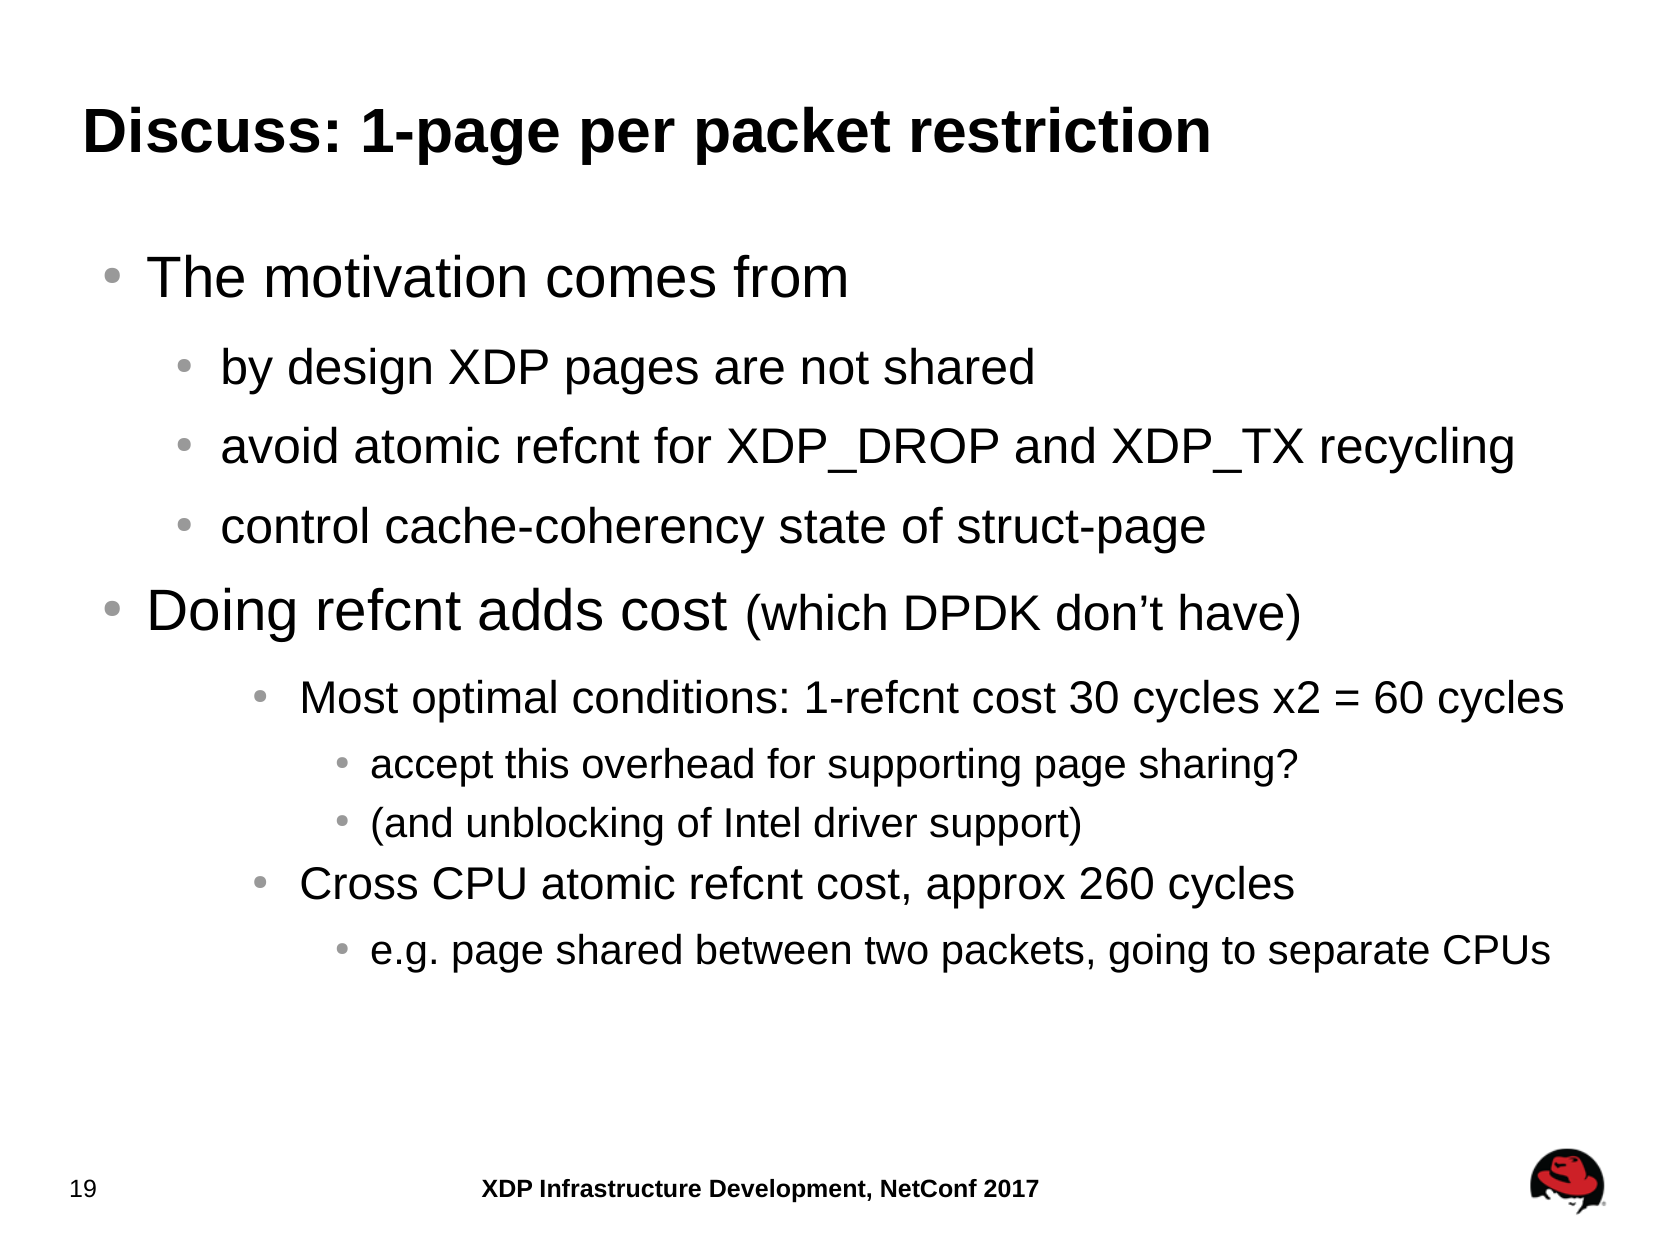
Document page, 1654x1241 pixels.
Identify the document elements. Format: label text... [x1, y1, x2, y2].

title Discuss: 1-page per packet restriction [82, 37, 1571, 226]
text_box [86, 244, 1575, 1039]
picture [1529, 1146, 1612, 1224]
